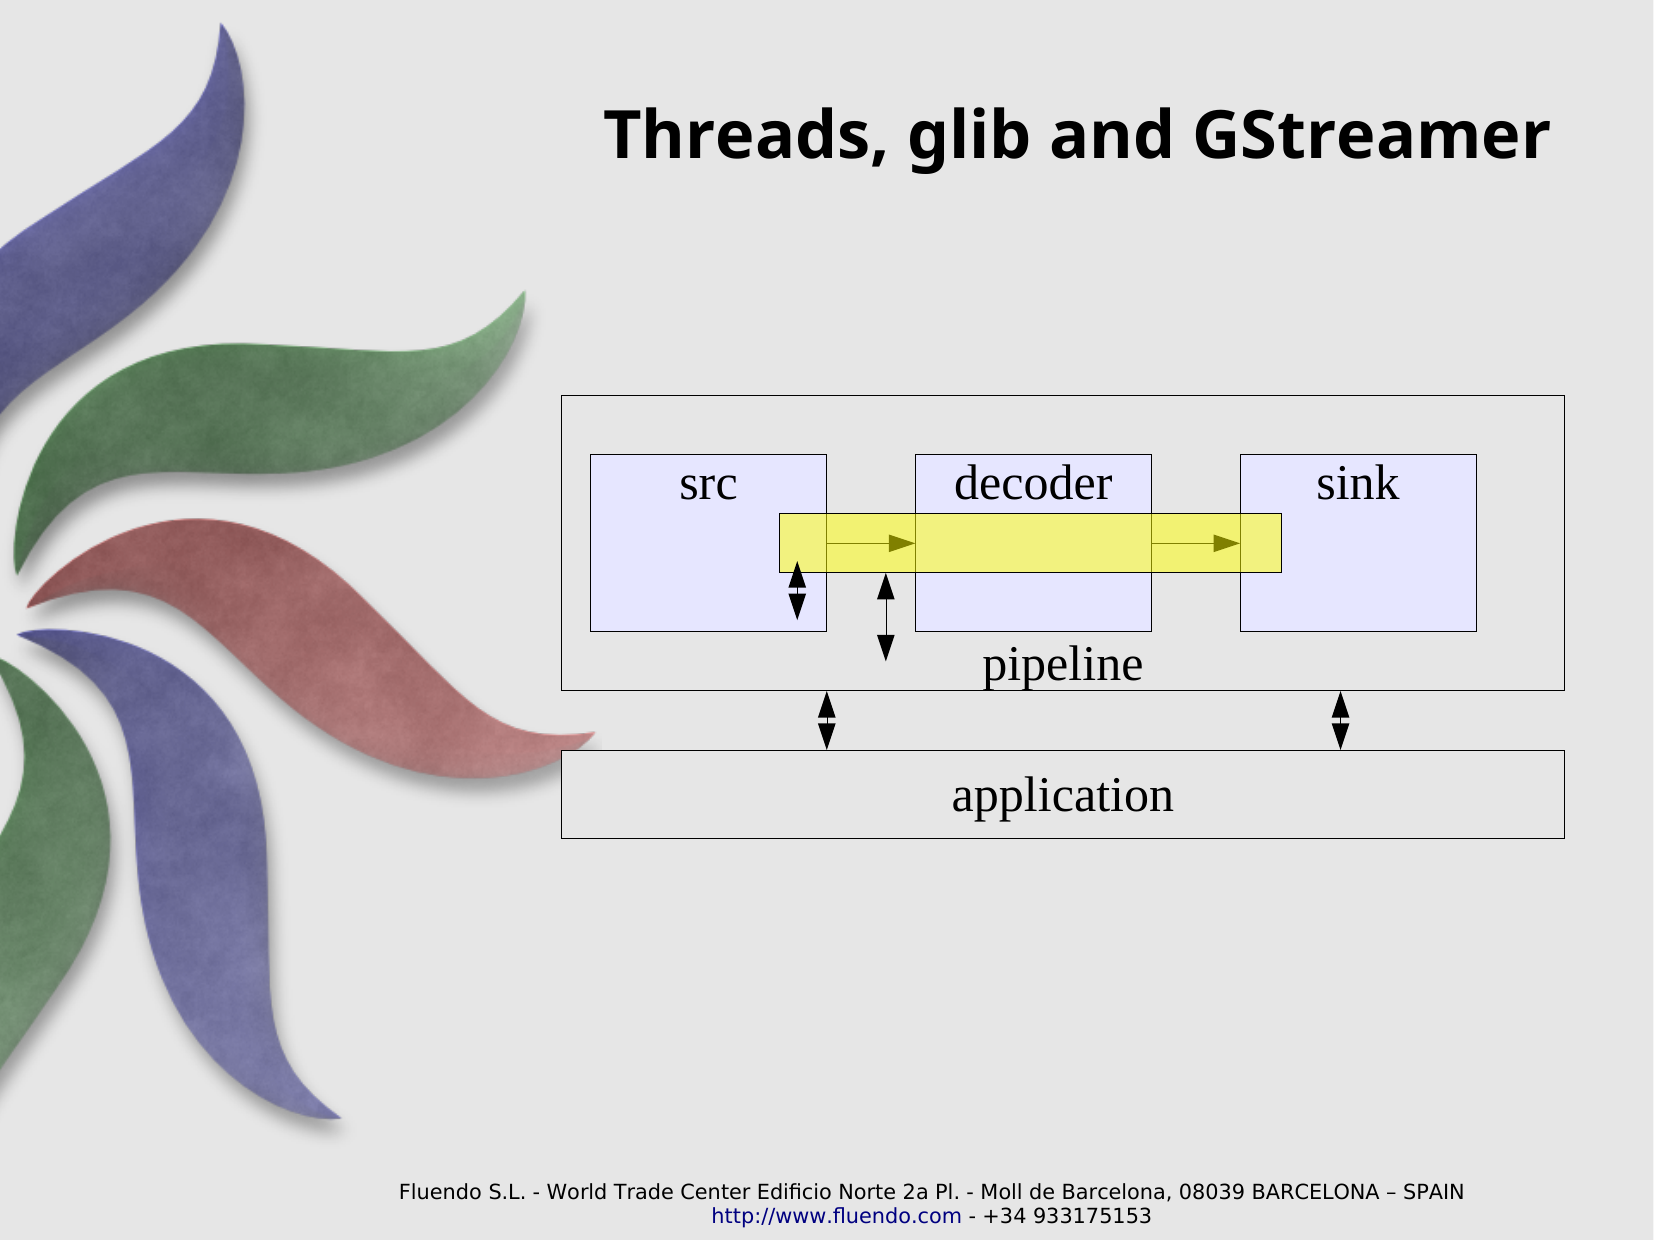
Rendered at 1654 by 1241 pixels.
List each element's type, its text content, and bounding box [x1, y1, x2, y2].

title Threads, glib and GStreamer [561, 59, 1595, 207]
text_box pipeline [561, 395, 1565, 691]
text_box sink [1240, 454, 1477, 632]
text_box application [561, 750, 1565, 839]
text_box [779, 513, 1282, 573]
picture [0, 1, 602, 1241]
text_box pipeline [1029, 659, 1040, 679]
text_box src [590, 454, 827, 632]
text_box pipeline [990, 659, 1001, 679]
text_box decoder [915, 454, 1152, 513]
text_box decoder [915, 573, 1152, 632]
picture [597, 1189, 602, 1198]
